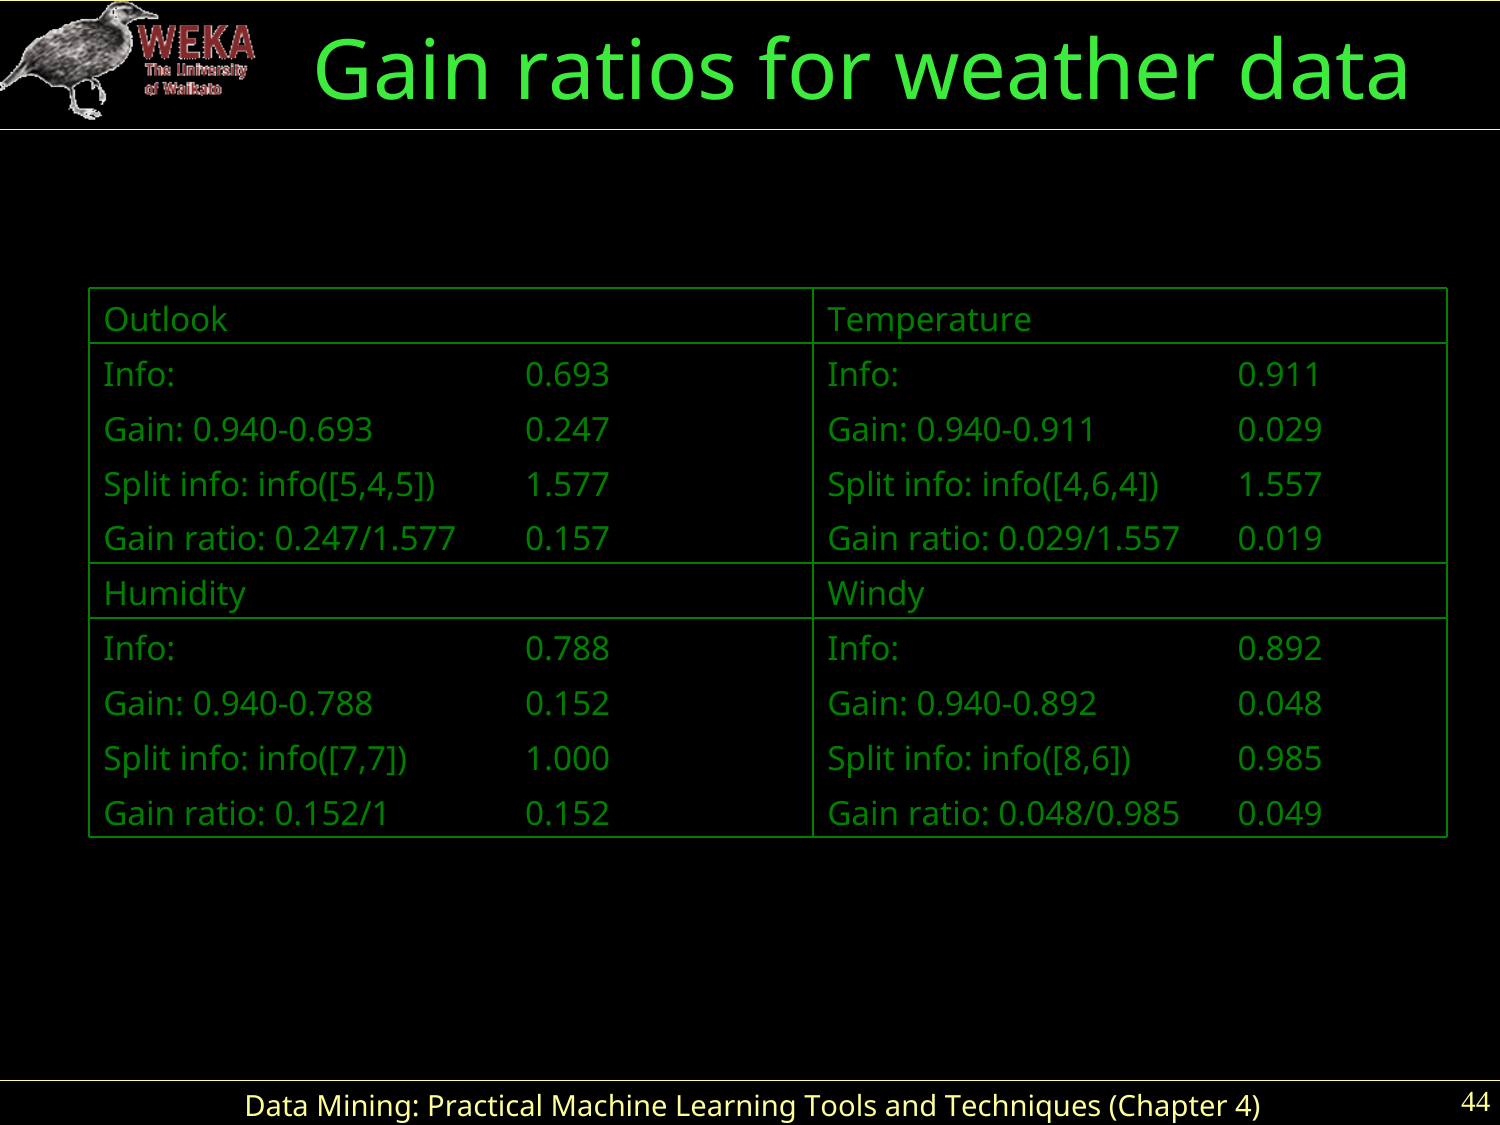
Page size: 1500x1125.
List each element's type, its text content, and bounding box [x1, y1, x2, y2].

text_box Info: [90, 344, 511, 398]
text_box Info: [90, 619, 511, 673]
text_box Windy [814, 564, 1446, 617]
text_box 0.693 [511, 344, 812, 398]
text_box 1.557 [1223, 453, 1446, 508]
text_box 0.152 [511, 673, 812, 728]
text_box Humidity [90, 564, 812, 617]
text_box Temperature [814, 289, 1446, 342]
text_box Info: [814, 619, 1223, 673]
text_box Split info: info([4,6,4]) [814, 453, 1223, 508]
text_box Gain ratio: 0.152/1 [90, 783, 511, 836]
text_box 0.048 [1223, 673, 1446, 728]
text_box Outlook [90, 289, 812, 342]
text_box Split info: info([7,7]) [90, 728, 511, 783]
text_box 0.019 [1223, 508, 1446, 562]
text_box Split info: info([8,6]) [814, 728, 1223, 783]
text_box Gain ratio: 0.247/1.577 [90, 508, 511, 562]
text_box Info: [814, 344, 1223, 398]
text_box 1.000 [511, 728, 812, 783]
text_box Split info: info([5,4,5]) [90, 453, 511, 508]
text_box 0.911 [1223, 344, 1446, 398]
text_box 0.247 [511, 398, 812, 453]
text_box 0.788 [511, 619, 812, 673]
text_box Gain: 0.940-0.788 [90, 673, 511, 728]
text_box 0.029 [1223, 398, 1446, 453]
text_box Gain: 0.940-0.892 [814, 673, 1223, 728]
text_box 0.152 [511, 783, 812, 836]
text_box Gain: 0.940-0.693 [90, 398, 511, 453]
text_box Gain ratio: 0.029/1.557 [814, 508, 1223, 562]
picture [0, 1, 266, 129]
text_box 0.157 [511, 508, 812, 562]
text_box Gain ratio: 0.048/0.985 [814, 783, 1223, 836]
text_box 0.985 [1223, 728, 1446, 783]
text_box Gain: 0.940-0.911 [814, 398, 1223, 453]
title Gain ratios for weather data [297, 0, 1500, 148]
text_box 1.577 [511, 453, 812, 508]
text_box 0.049 [1223, 783, 1446, 836]
text_box 0.892 [1223, 619, 1446, 673]
